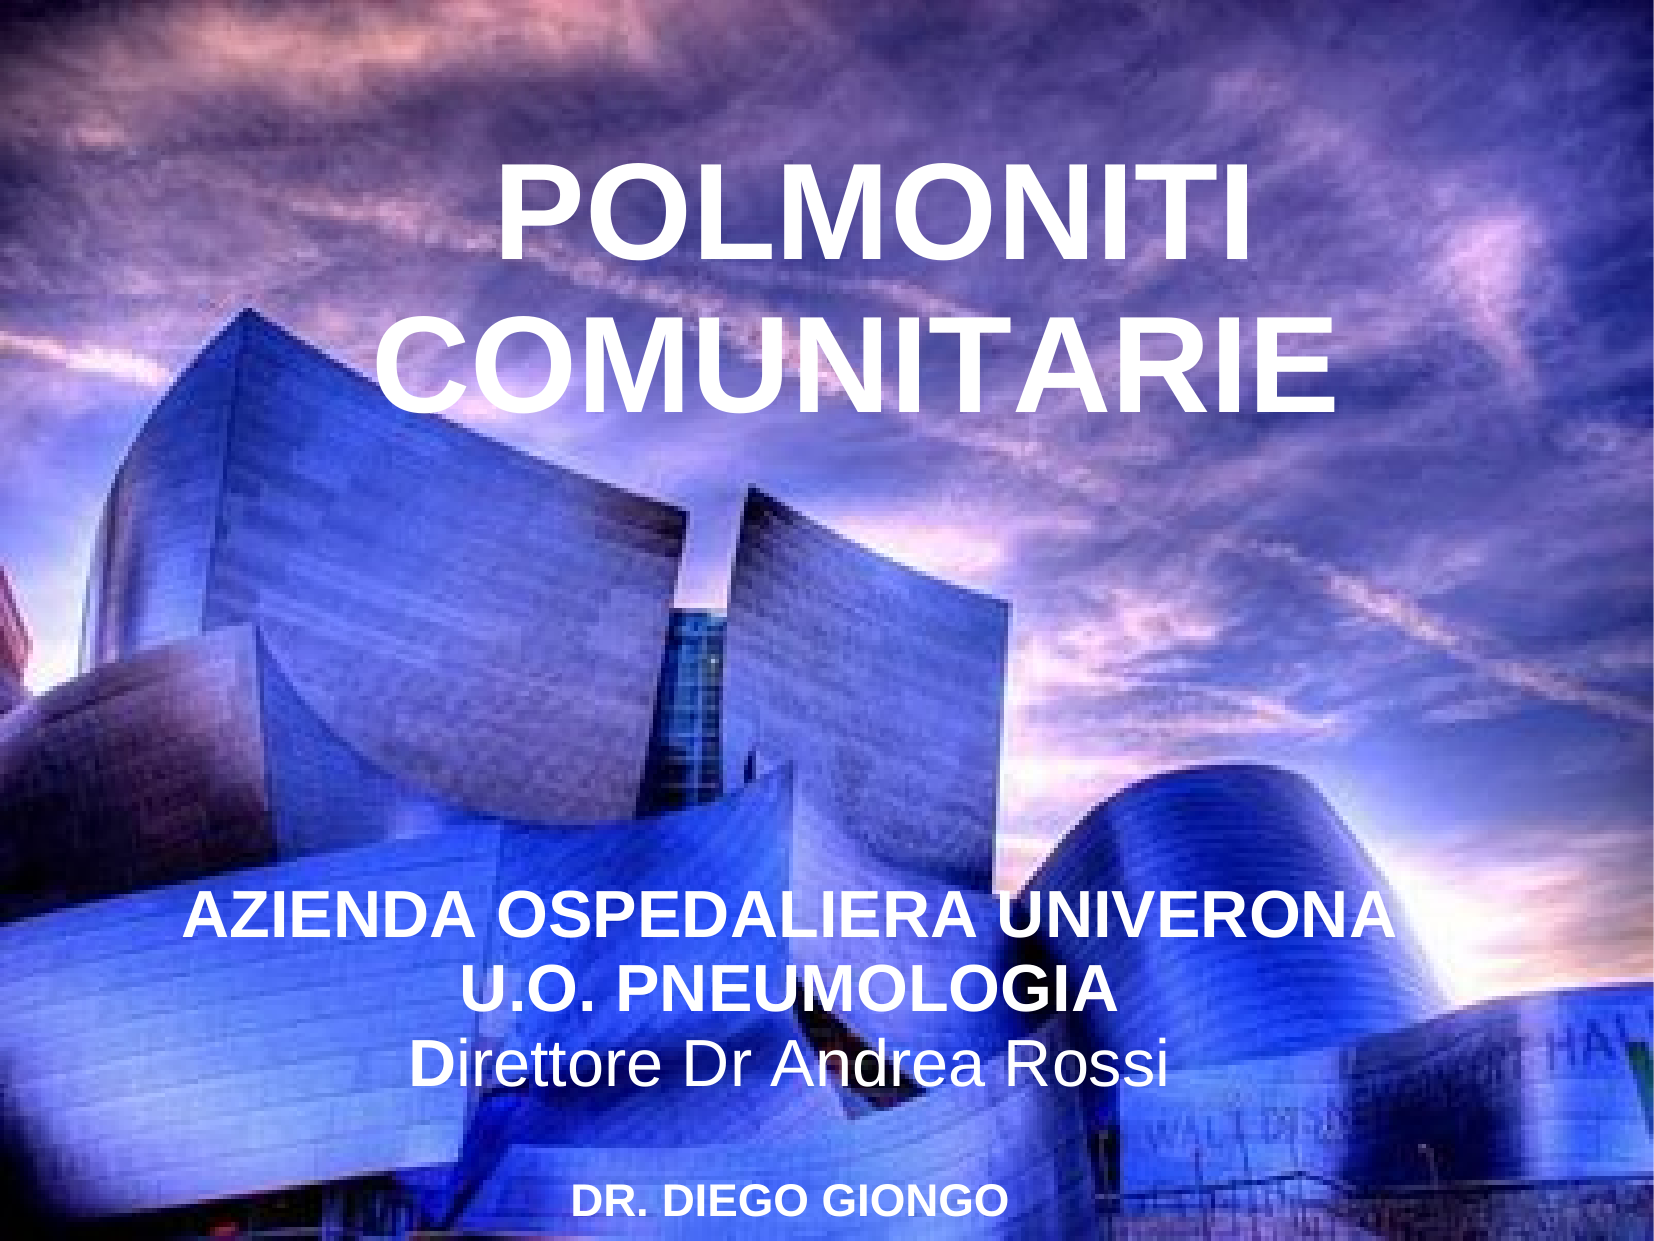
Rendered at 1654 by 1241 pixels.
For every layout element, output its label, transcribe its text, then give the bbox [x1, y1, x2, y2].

picture [0, 0, 1654, 1241]
title AZIENDA OSPEDALIERA UNIVERONA U.O. PNEUMOLOGIA Direttore Dr Andrea Rossi DR. DIEGO GIONGO [137, 825, 1443, 1241]
text_box POLMONITI COMUNITARIE [59, 131, 1654, 440]
